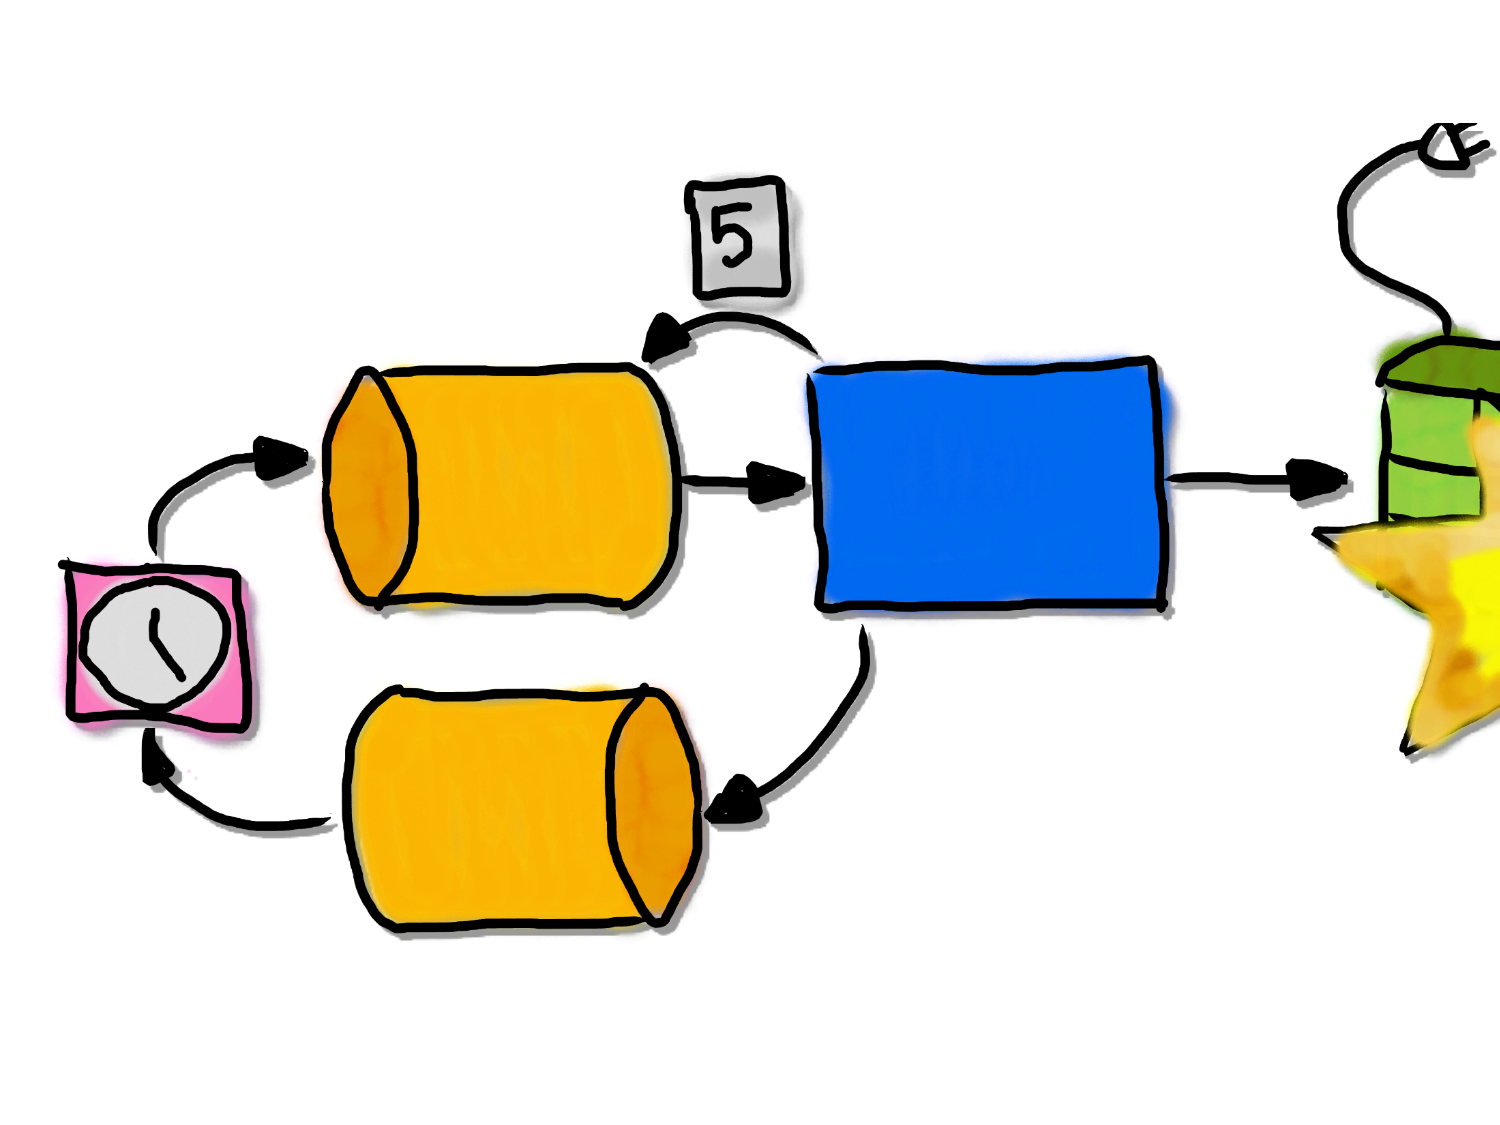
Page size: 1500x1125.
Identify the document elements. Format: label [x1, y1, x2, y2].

picture [0, 123, 1500, 1001]
